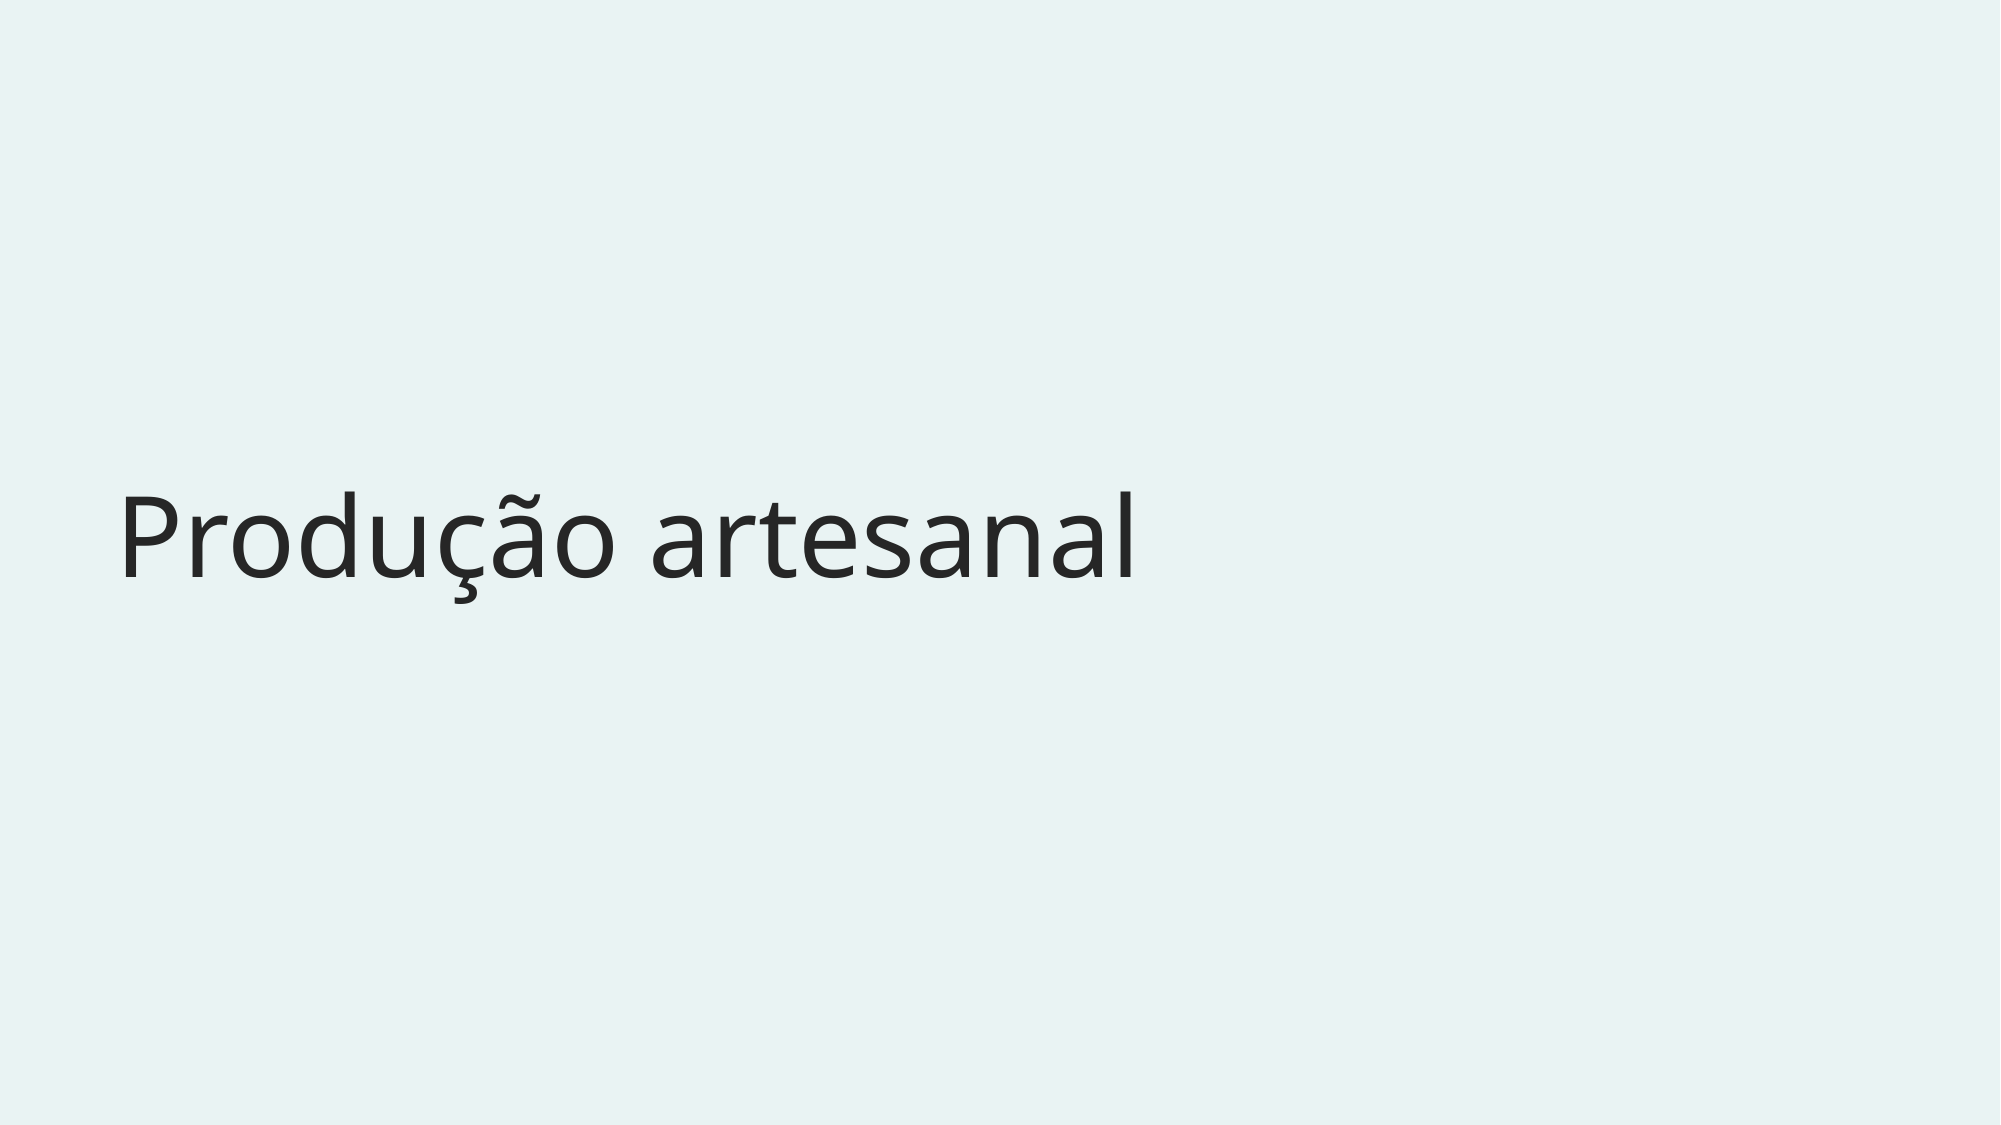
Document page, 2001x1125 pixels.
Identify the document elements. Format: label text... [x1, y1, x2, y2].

title Produção artesanal [100, 91, 1901, 608]
